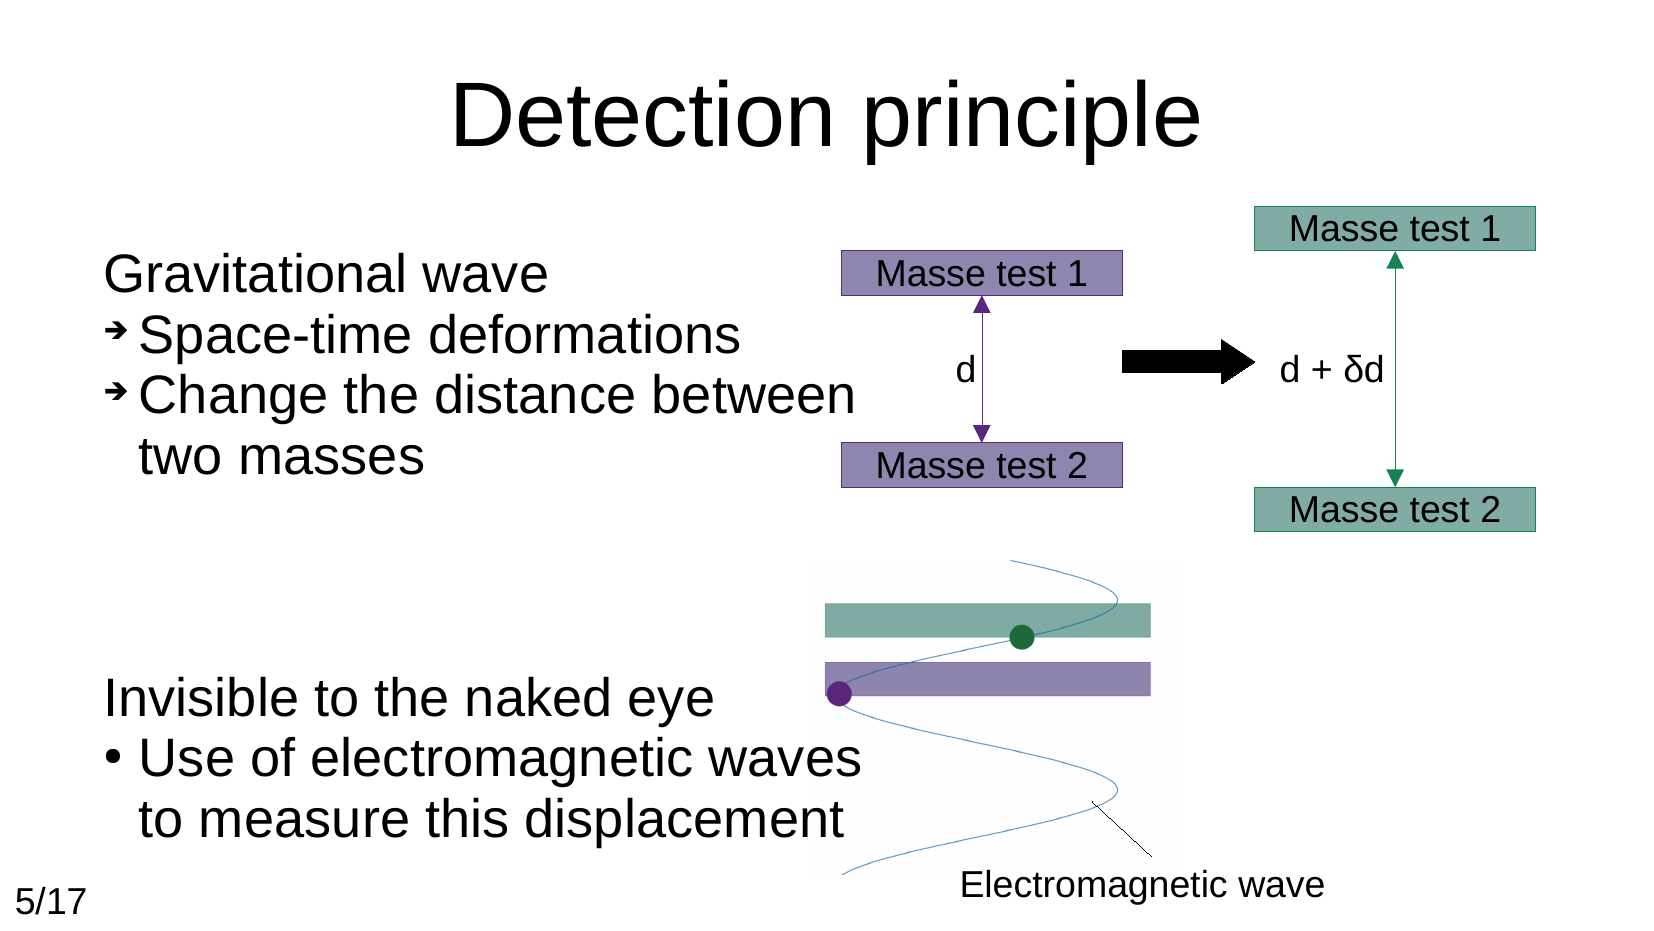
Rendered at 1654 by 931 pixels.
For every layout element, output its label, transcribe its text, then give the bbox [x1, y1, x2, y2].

text_box Masse test 2 [1254, 487, 1536, 532]
text_box Masse test 1 [841, 250, 1123, 296]
text_box Masse test 2 [841, 442, 1123, 488]
text_box Electromagnetic wave [944, 856, 1447, 914]
title Detection principle [82, 37, 1571, 193]
text_box <numéro>/17 [0, 873, 296, 931]
picture [916, 561, 1182, 875]
text_box Masse test 1 [1254, 206, 1536, 251]
text_box [1122, 339, 1255, 384]
text_box Gravitational wave Space-time deformations Change the distance between two masses Invisible to the naked eye Use of electromagnetic waves to measure this displacement [88, 236, 916, 917]
